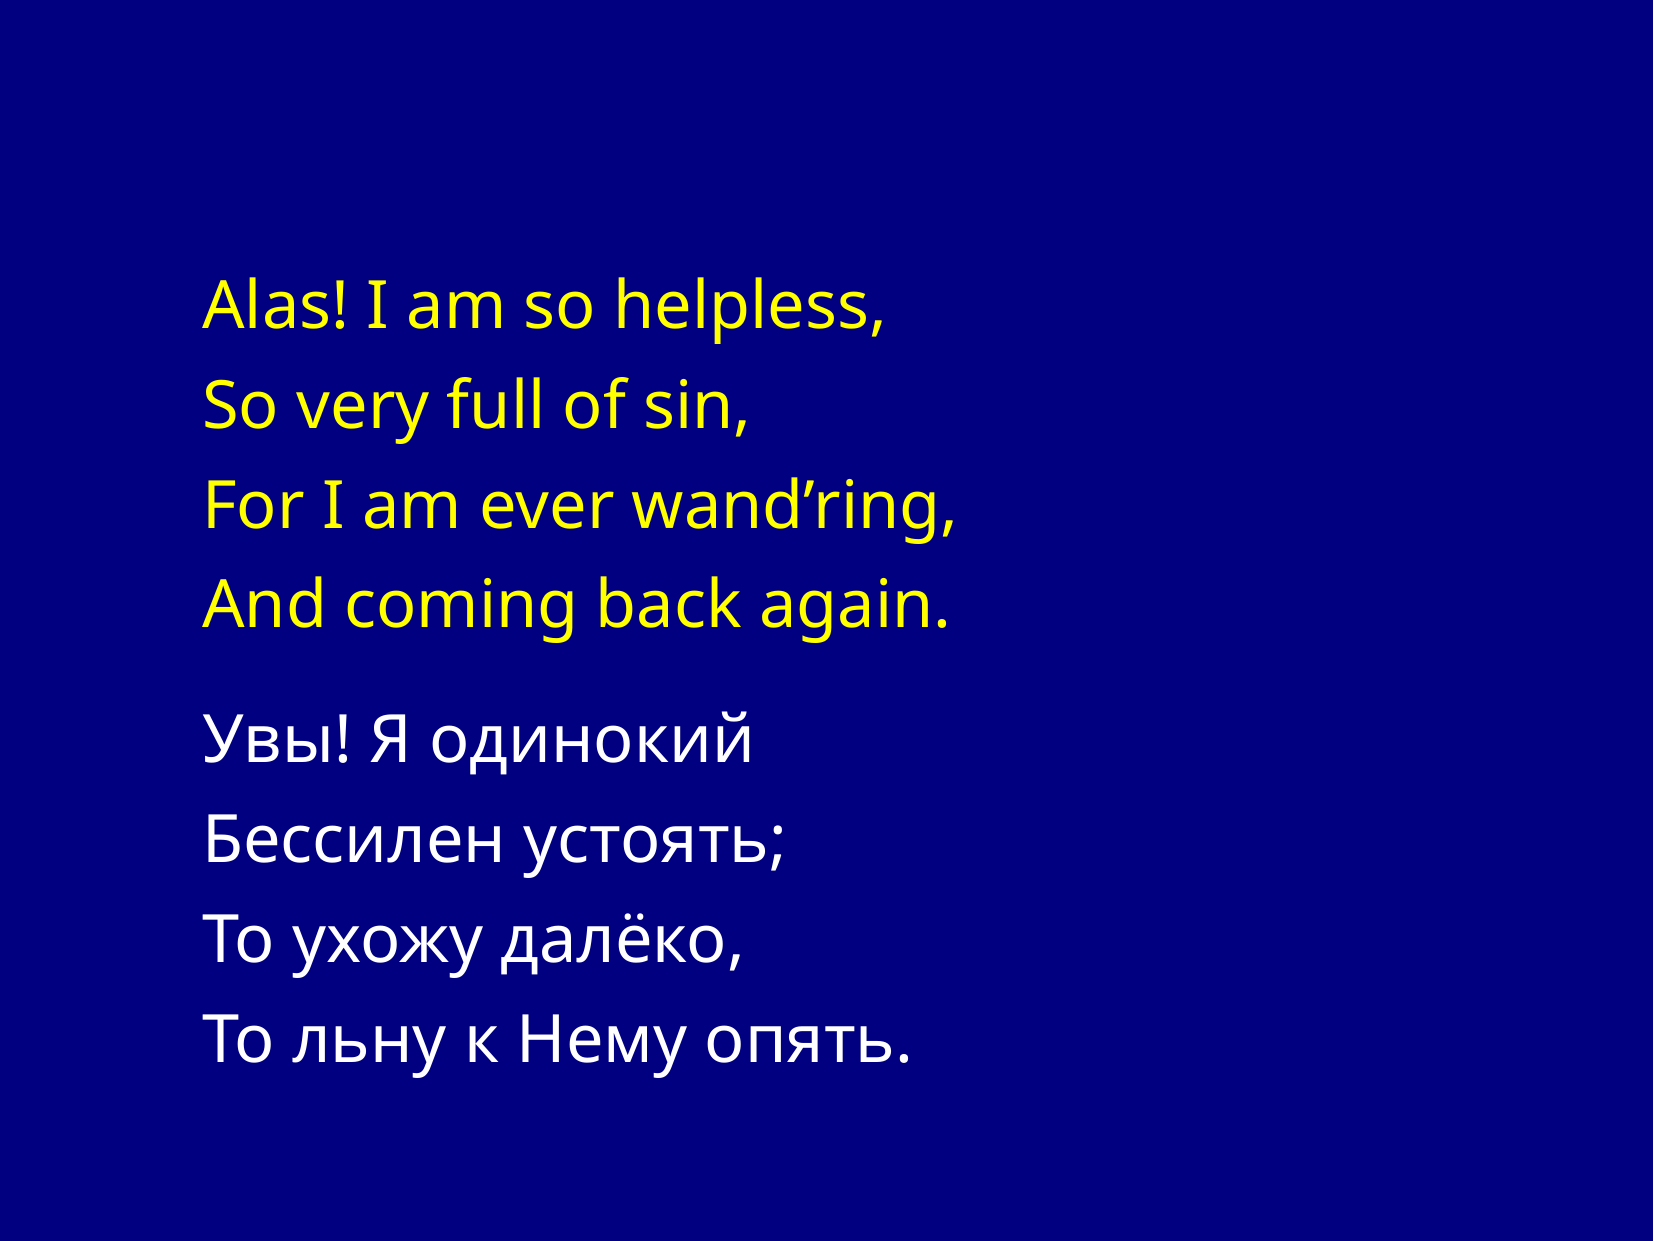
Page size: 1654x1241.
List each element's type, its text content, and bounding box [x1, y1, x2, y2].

text_box Alas! I am so helpless, So very full of sin, For I am ever wand’ring, And coming back again. [75, 150, 1576, 638]
text_box Увы! Я одинокий Бессилен устоять; То ухожу далёко, То льну к Нему опять. [75, 675, 1576, 1163]
